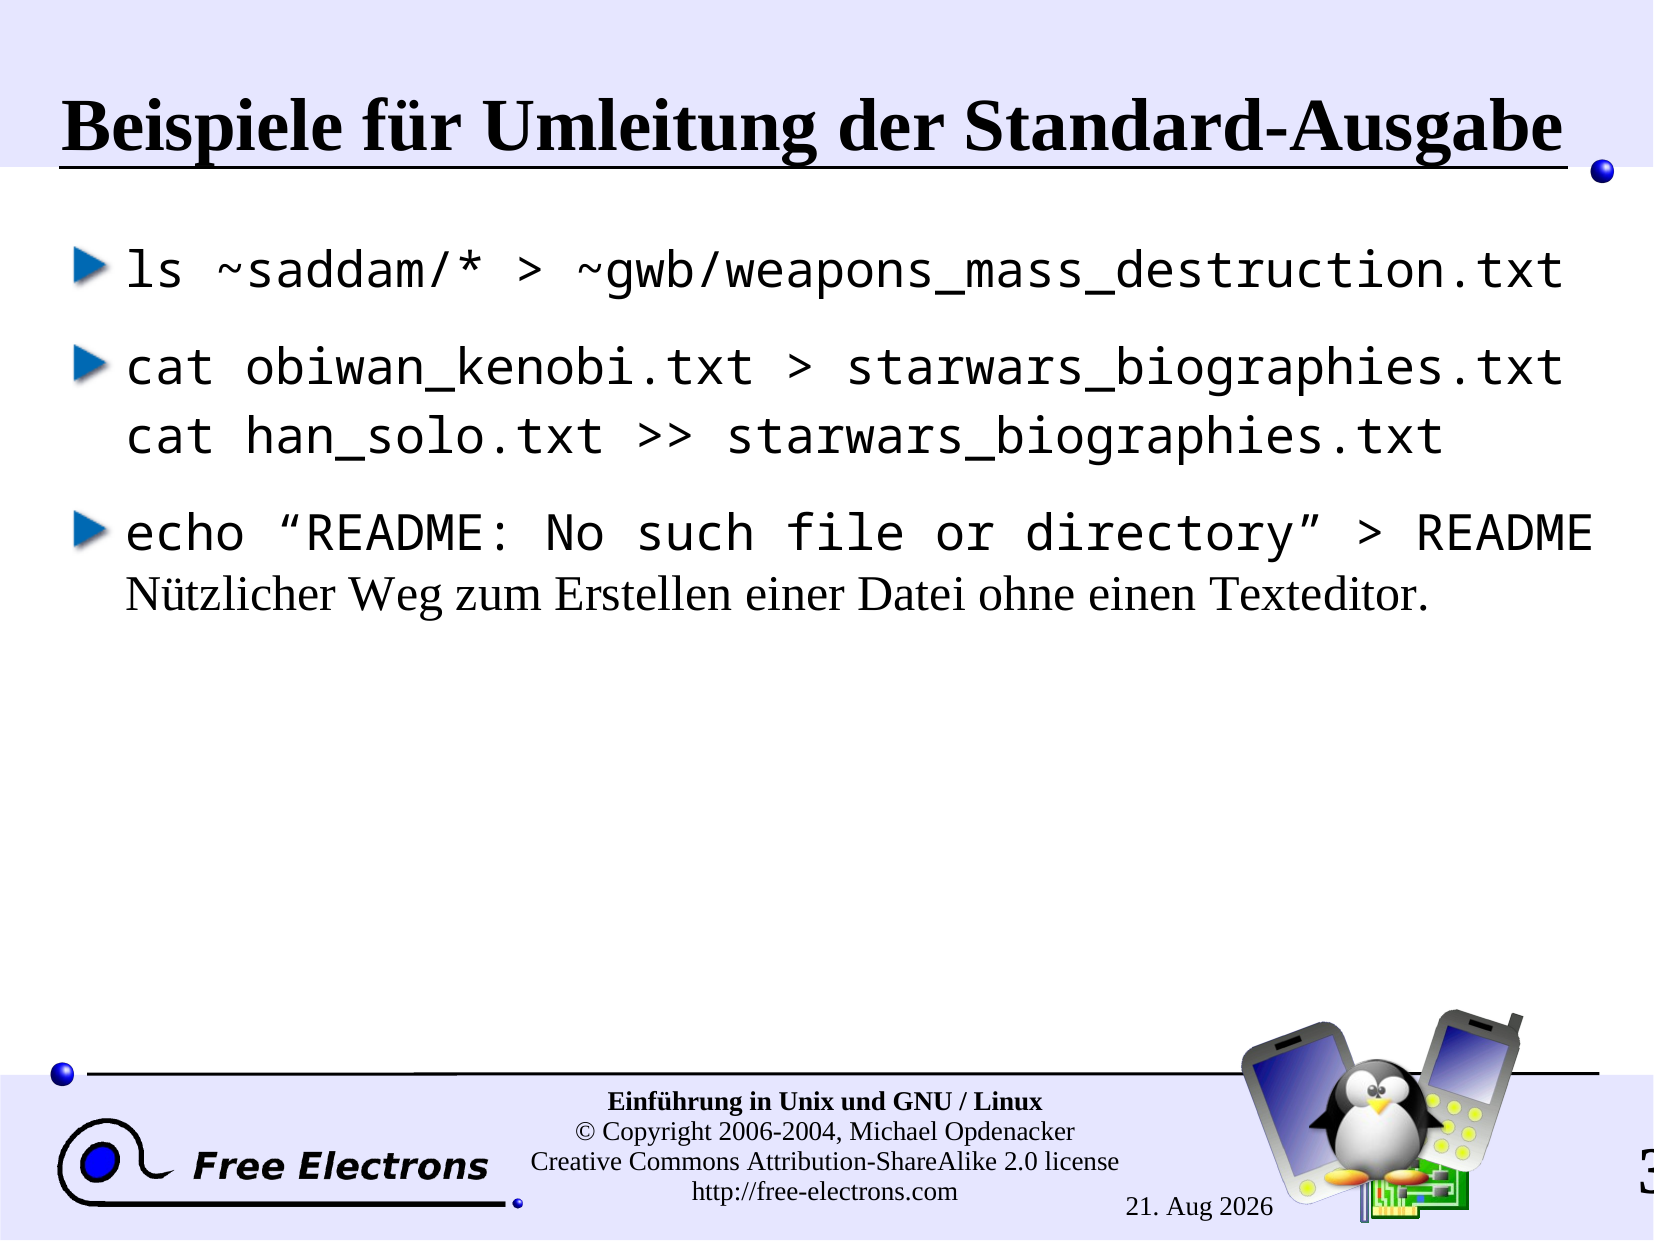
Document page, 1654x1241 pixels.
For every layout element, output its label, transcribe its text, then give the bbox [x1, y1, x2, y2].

title Beispiele für Umleitung der Standard-Ausgabe [37, 0, 1589, 251]
picture [50, 1107, 527, 1216]
picture [1225, 983, 1538, 1241]
list ls ~saddam/* > ~gwb/weapons_mass_destruction.txt cat obiwan_kenobi.txt > starwars_biographies.txt cat han_solo.txt >> starwars_biographies.txt echo “README: No such file or directory” > README Nützlicher Weg zum Erstellen einer Datei ohne einen Texteditor. [54, 233, 1604, 805]
